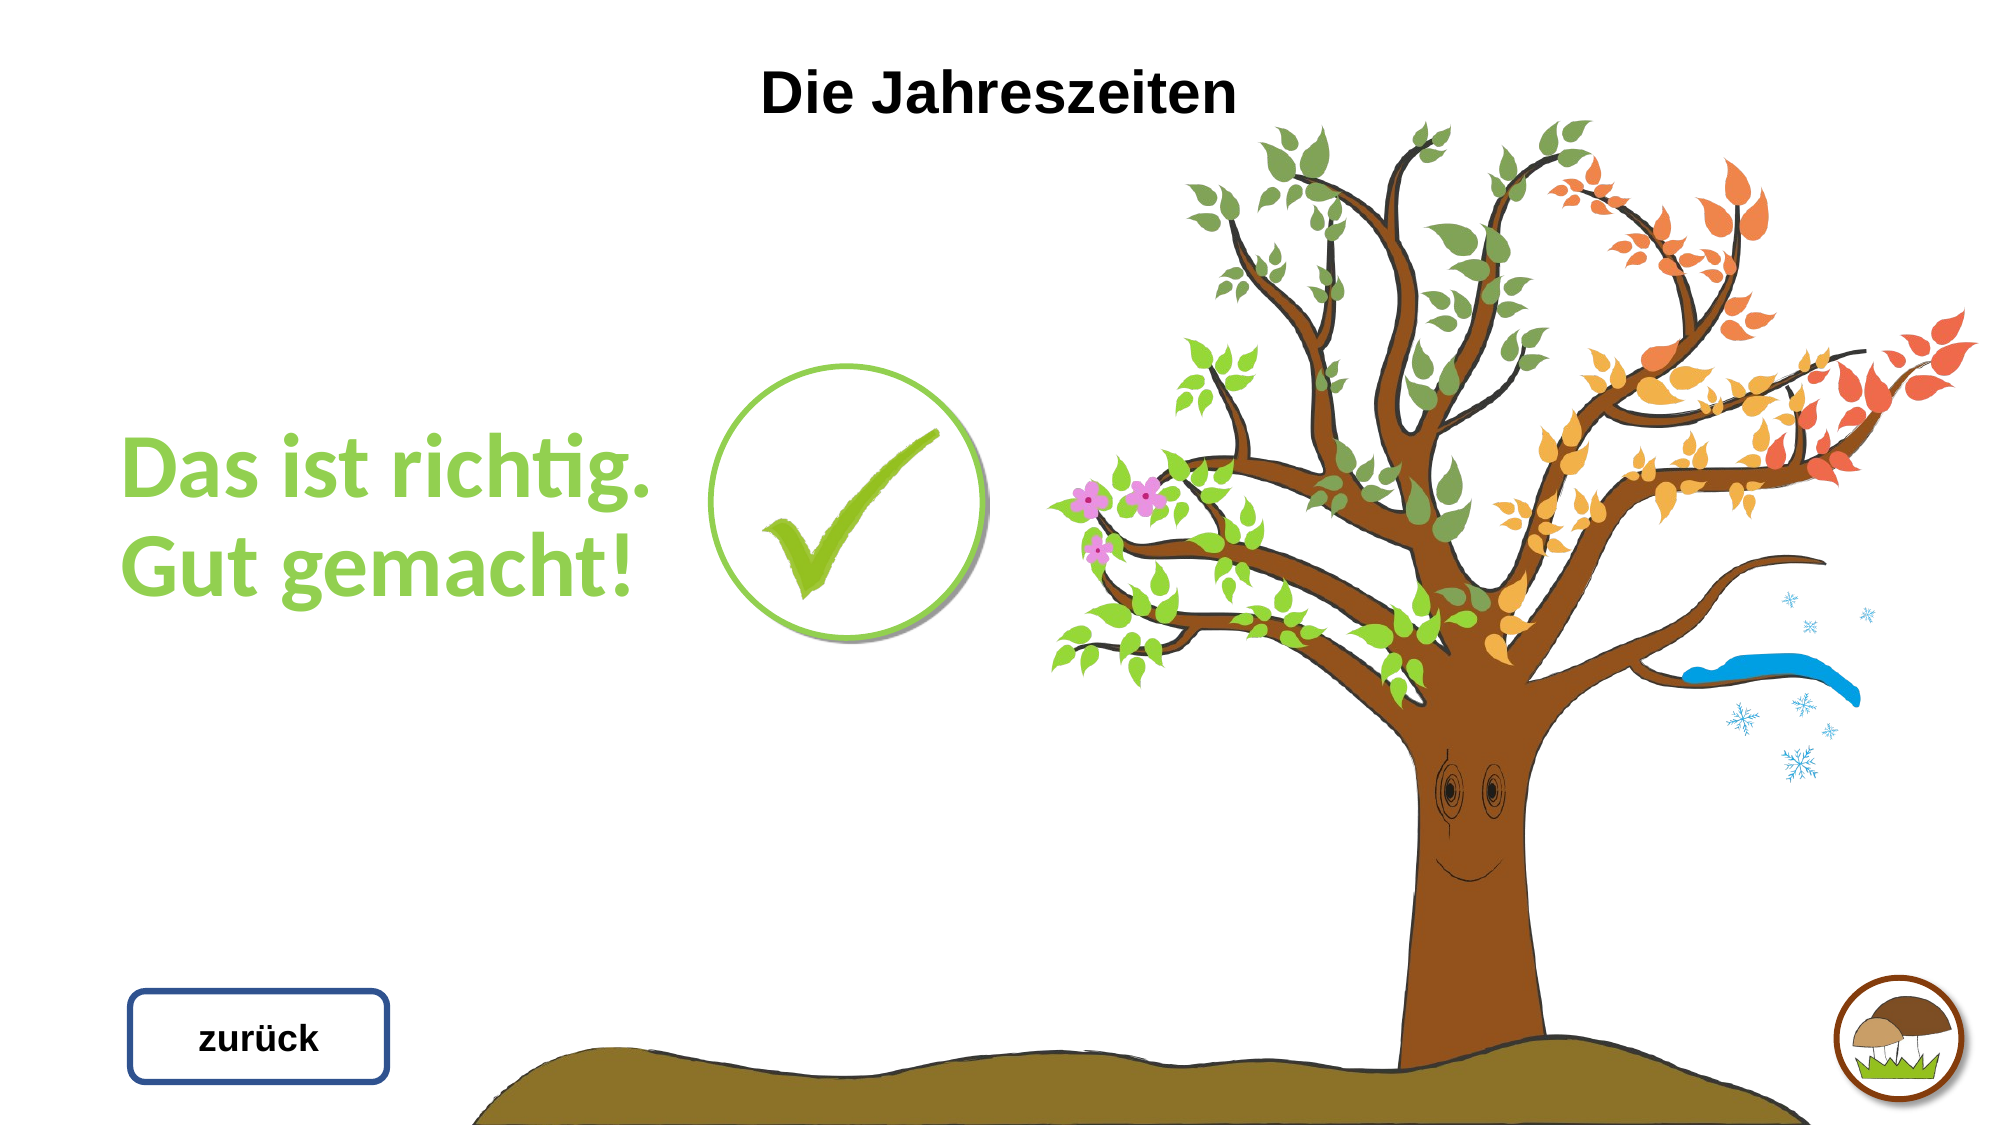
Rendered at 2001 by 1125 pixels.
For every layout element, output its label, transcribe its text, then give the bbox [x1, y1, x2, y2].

picture [755, 420, 945, 609]
text_box [710, 366, 983, 603]
text_box Das ist richtig. Gut gemacht! [909, 382, 1330, 624]
picture [472, 188, 1979, 1125]
text_box [762, 609, 931, 638]
text_box zurück [130, 991, 388, 1083]
text_box Die Jahreszeiten [0, 58, 2000, 188]
text_box Das ist richtig. Gut gemacht! [105, 382, 784, 624]
